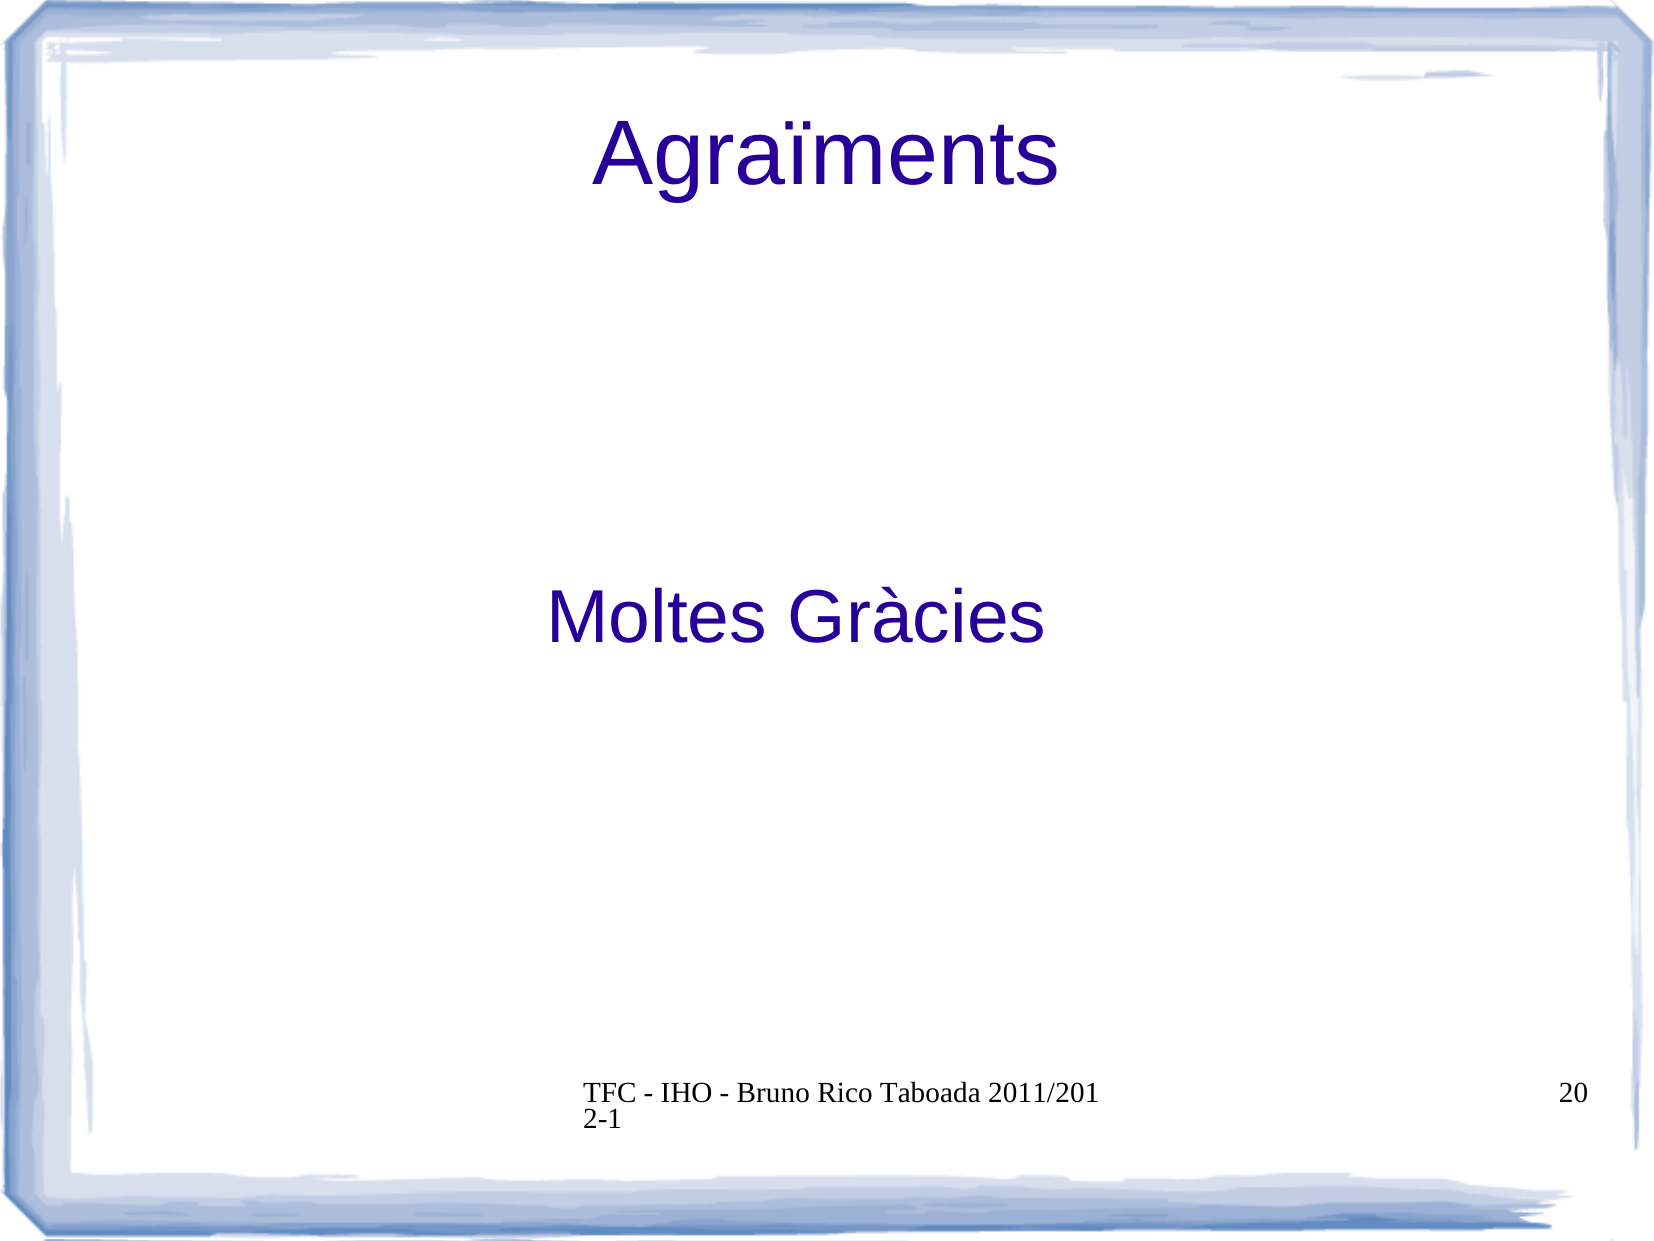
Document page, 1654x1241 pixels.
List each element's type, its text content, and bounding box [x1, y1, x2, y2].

title Agraïments [82, 49, 1571, 257]
text_box Moltes Gràcies [531, 566, 1062, 666]
picture [0, 0, 1654, 1241]
